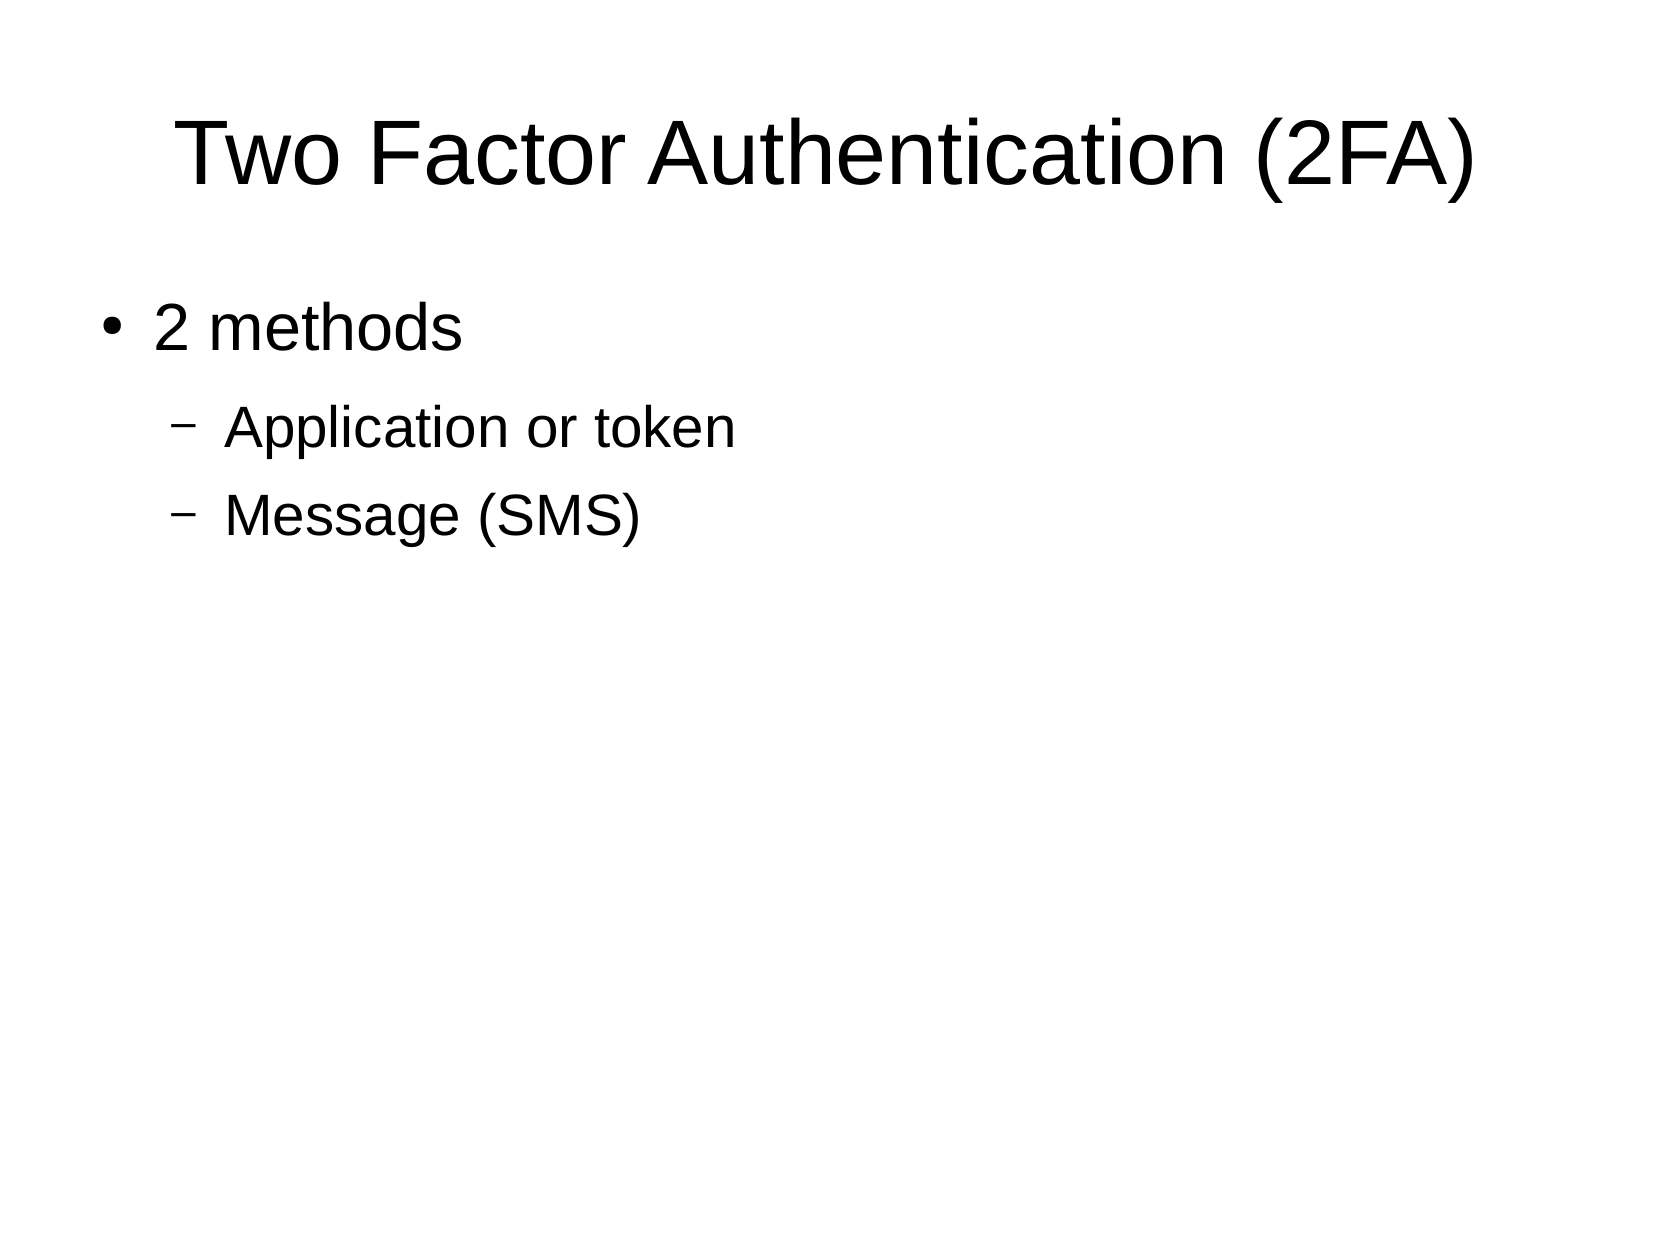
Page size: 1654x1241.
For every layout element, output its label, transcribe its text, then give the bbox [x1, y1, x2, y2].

list 2 methods Application or token Message (SMS) [82, 290, 1538, 1010]
title Two Factor Authentication (2FA) [82, 49, 1571, 257]
